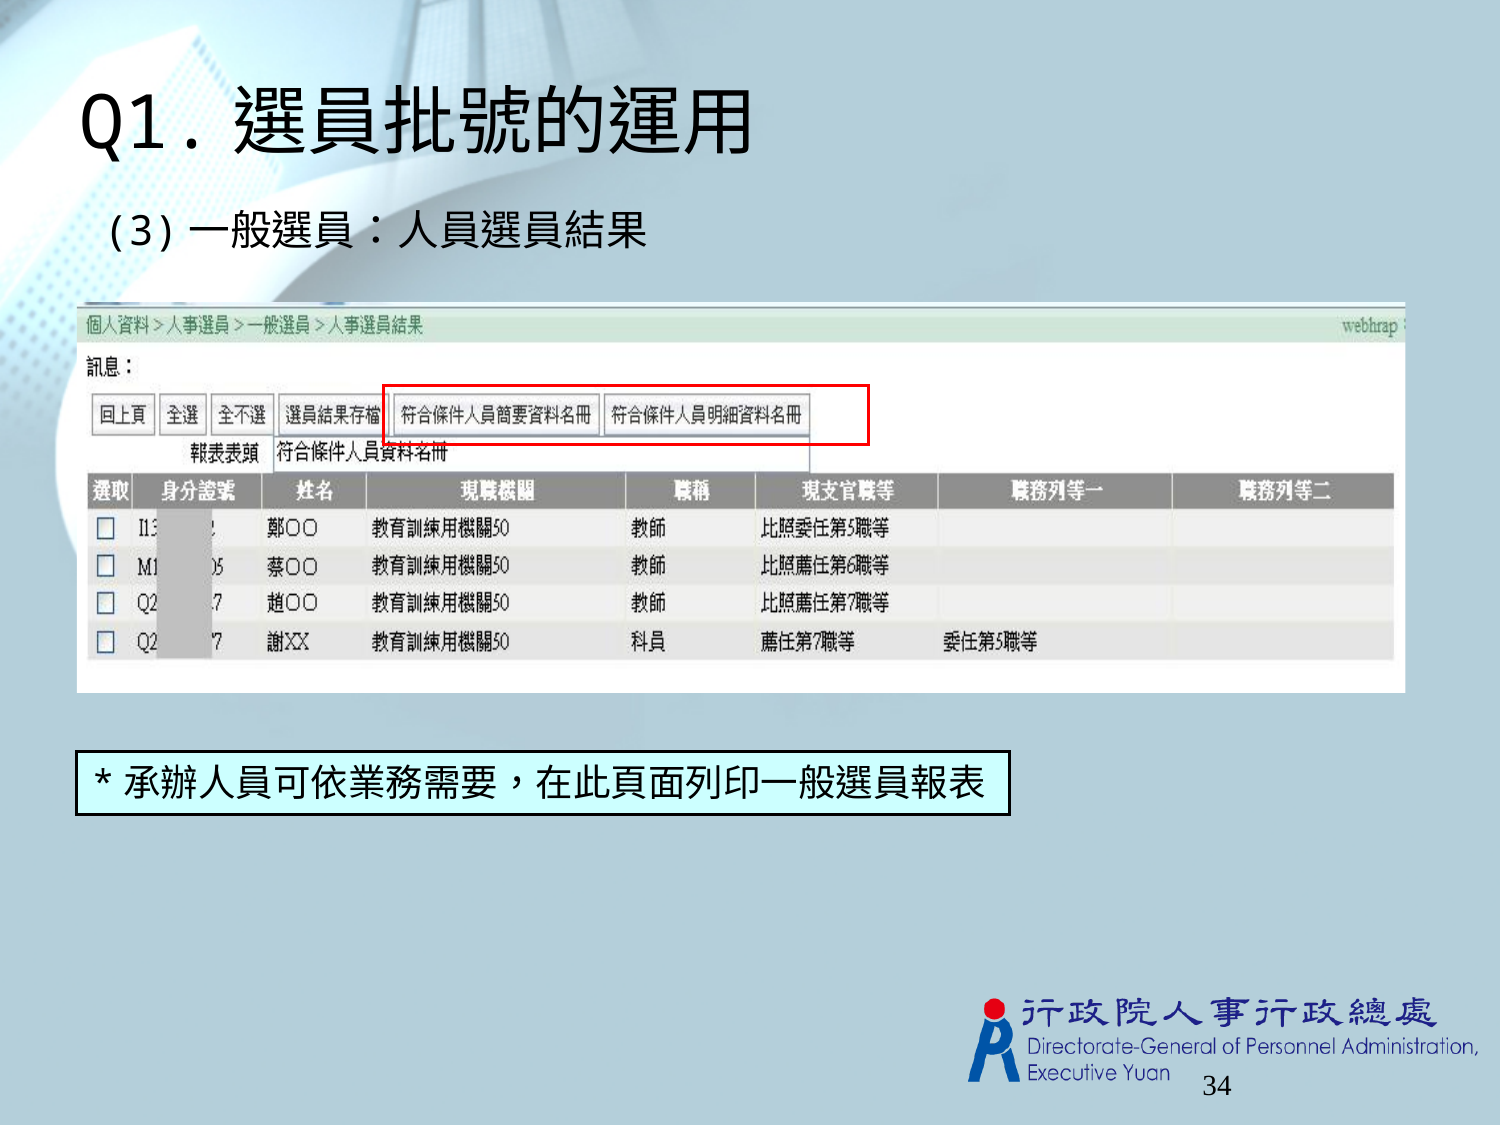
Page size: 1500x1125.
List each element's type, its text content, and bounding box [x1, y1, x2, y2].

text_box Q1.選員批號的運用 [65, 66, 1400, 171]
text_box (3)一般選員：人員選員結果 [89, 196, 1423, 261]
text_box *承辦人員可依業務需要，在此頁面列印一般選員報表 [76, 751, 1010, 815]
text_box [1187, 1058, 1500, 1125]
picture [76, 302, 1406, 693]
